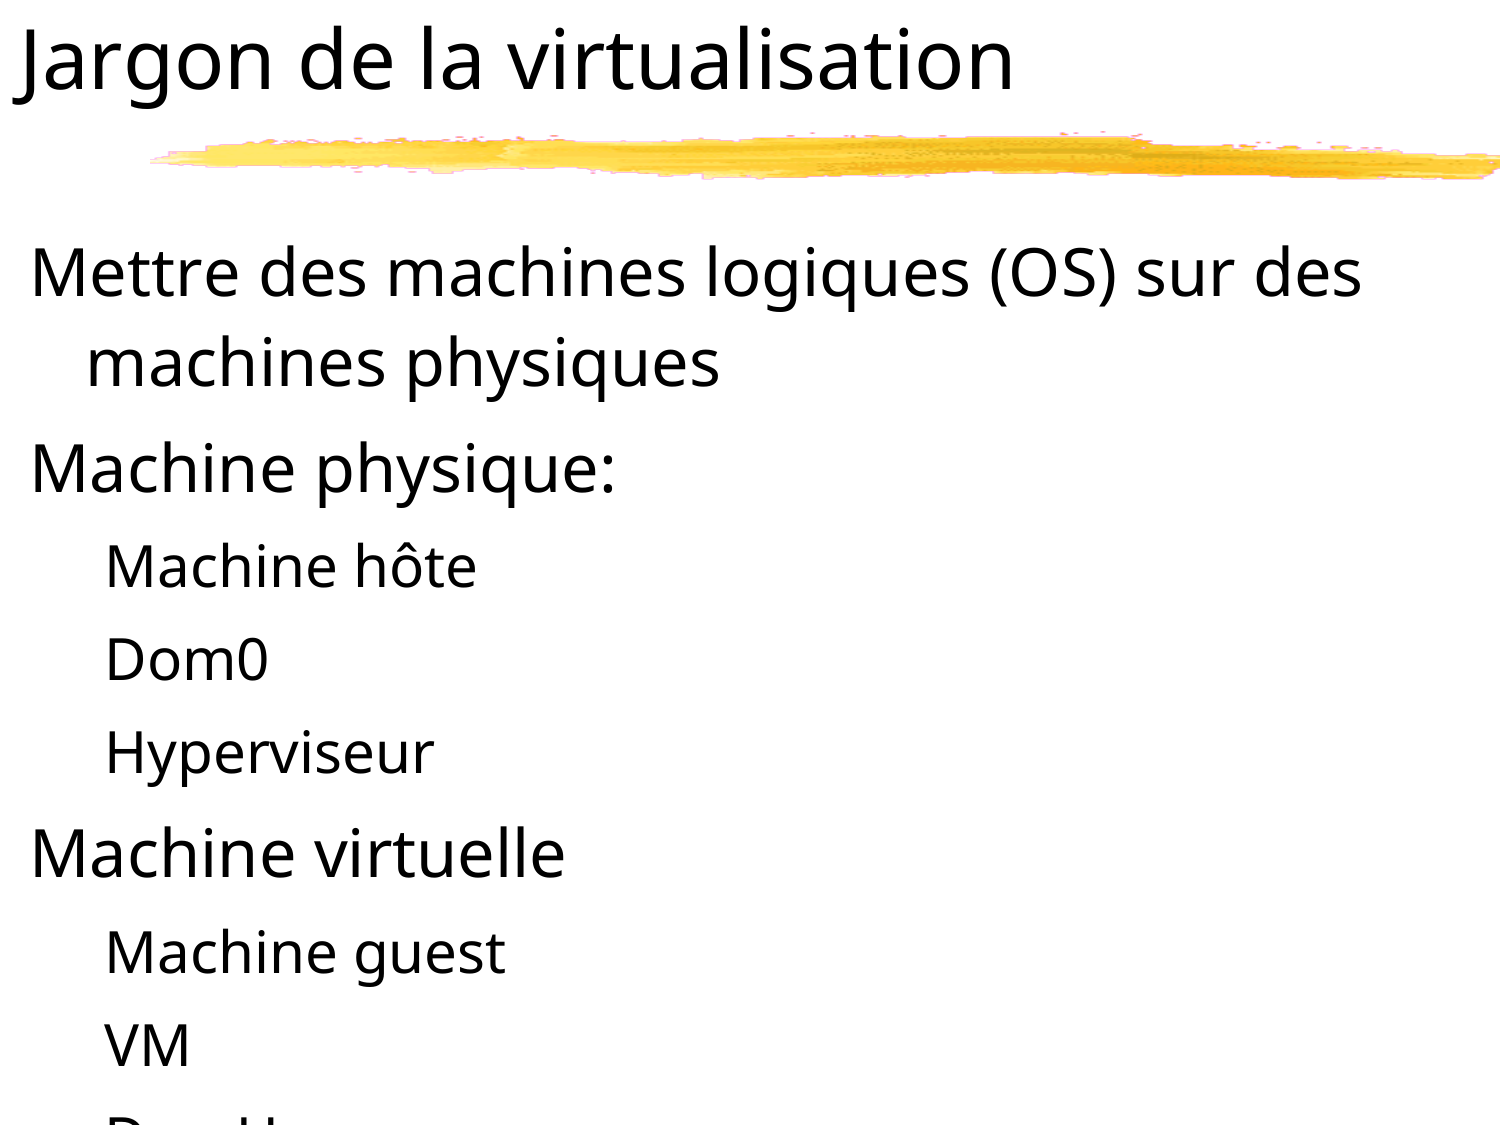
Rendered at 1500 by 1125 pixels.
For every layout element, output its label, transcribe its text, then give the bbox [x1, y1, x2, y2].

picture [150, 126, 1500, 190]
list Mettre des machines logiques (OS) sur des machines physiques Machine physique: Machine hôte Dom0 Hyperviseur Machine virtuelle Machine guest VM DomU [29, 225, 1477, 1083]
title Jargon de la virtualisation [19, 1, 1295, 120]
